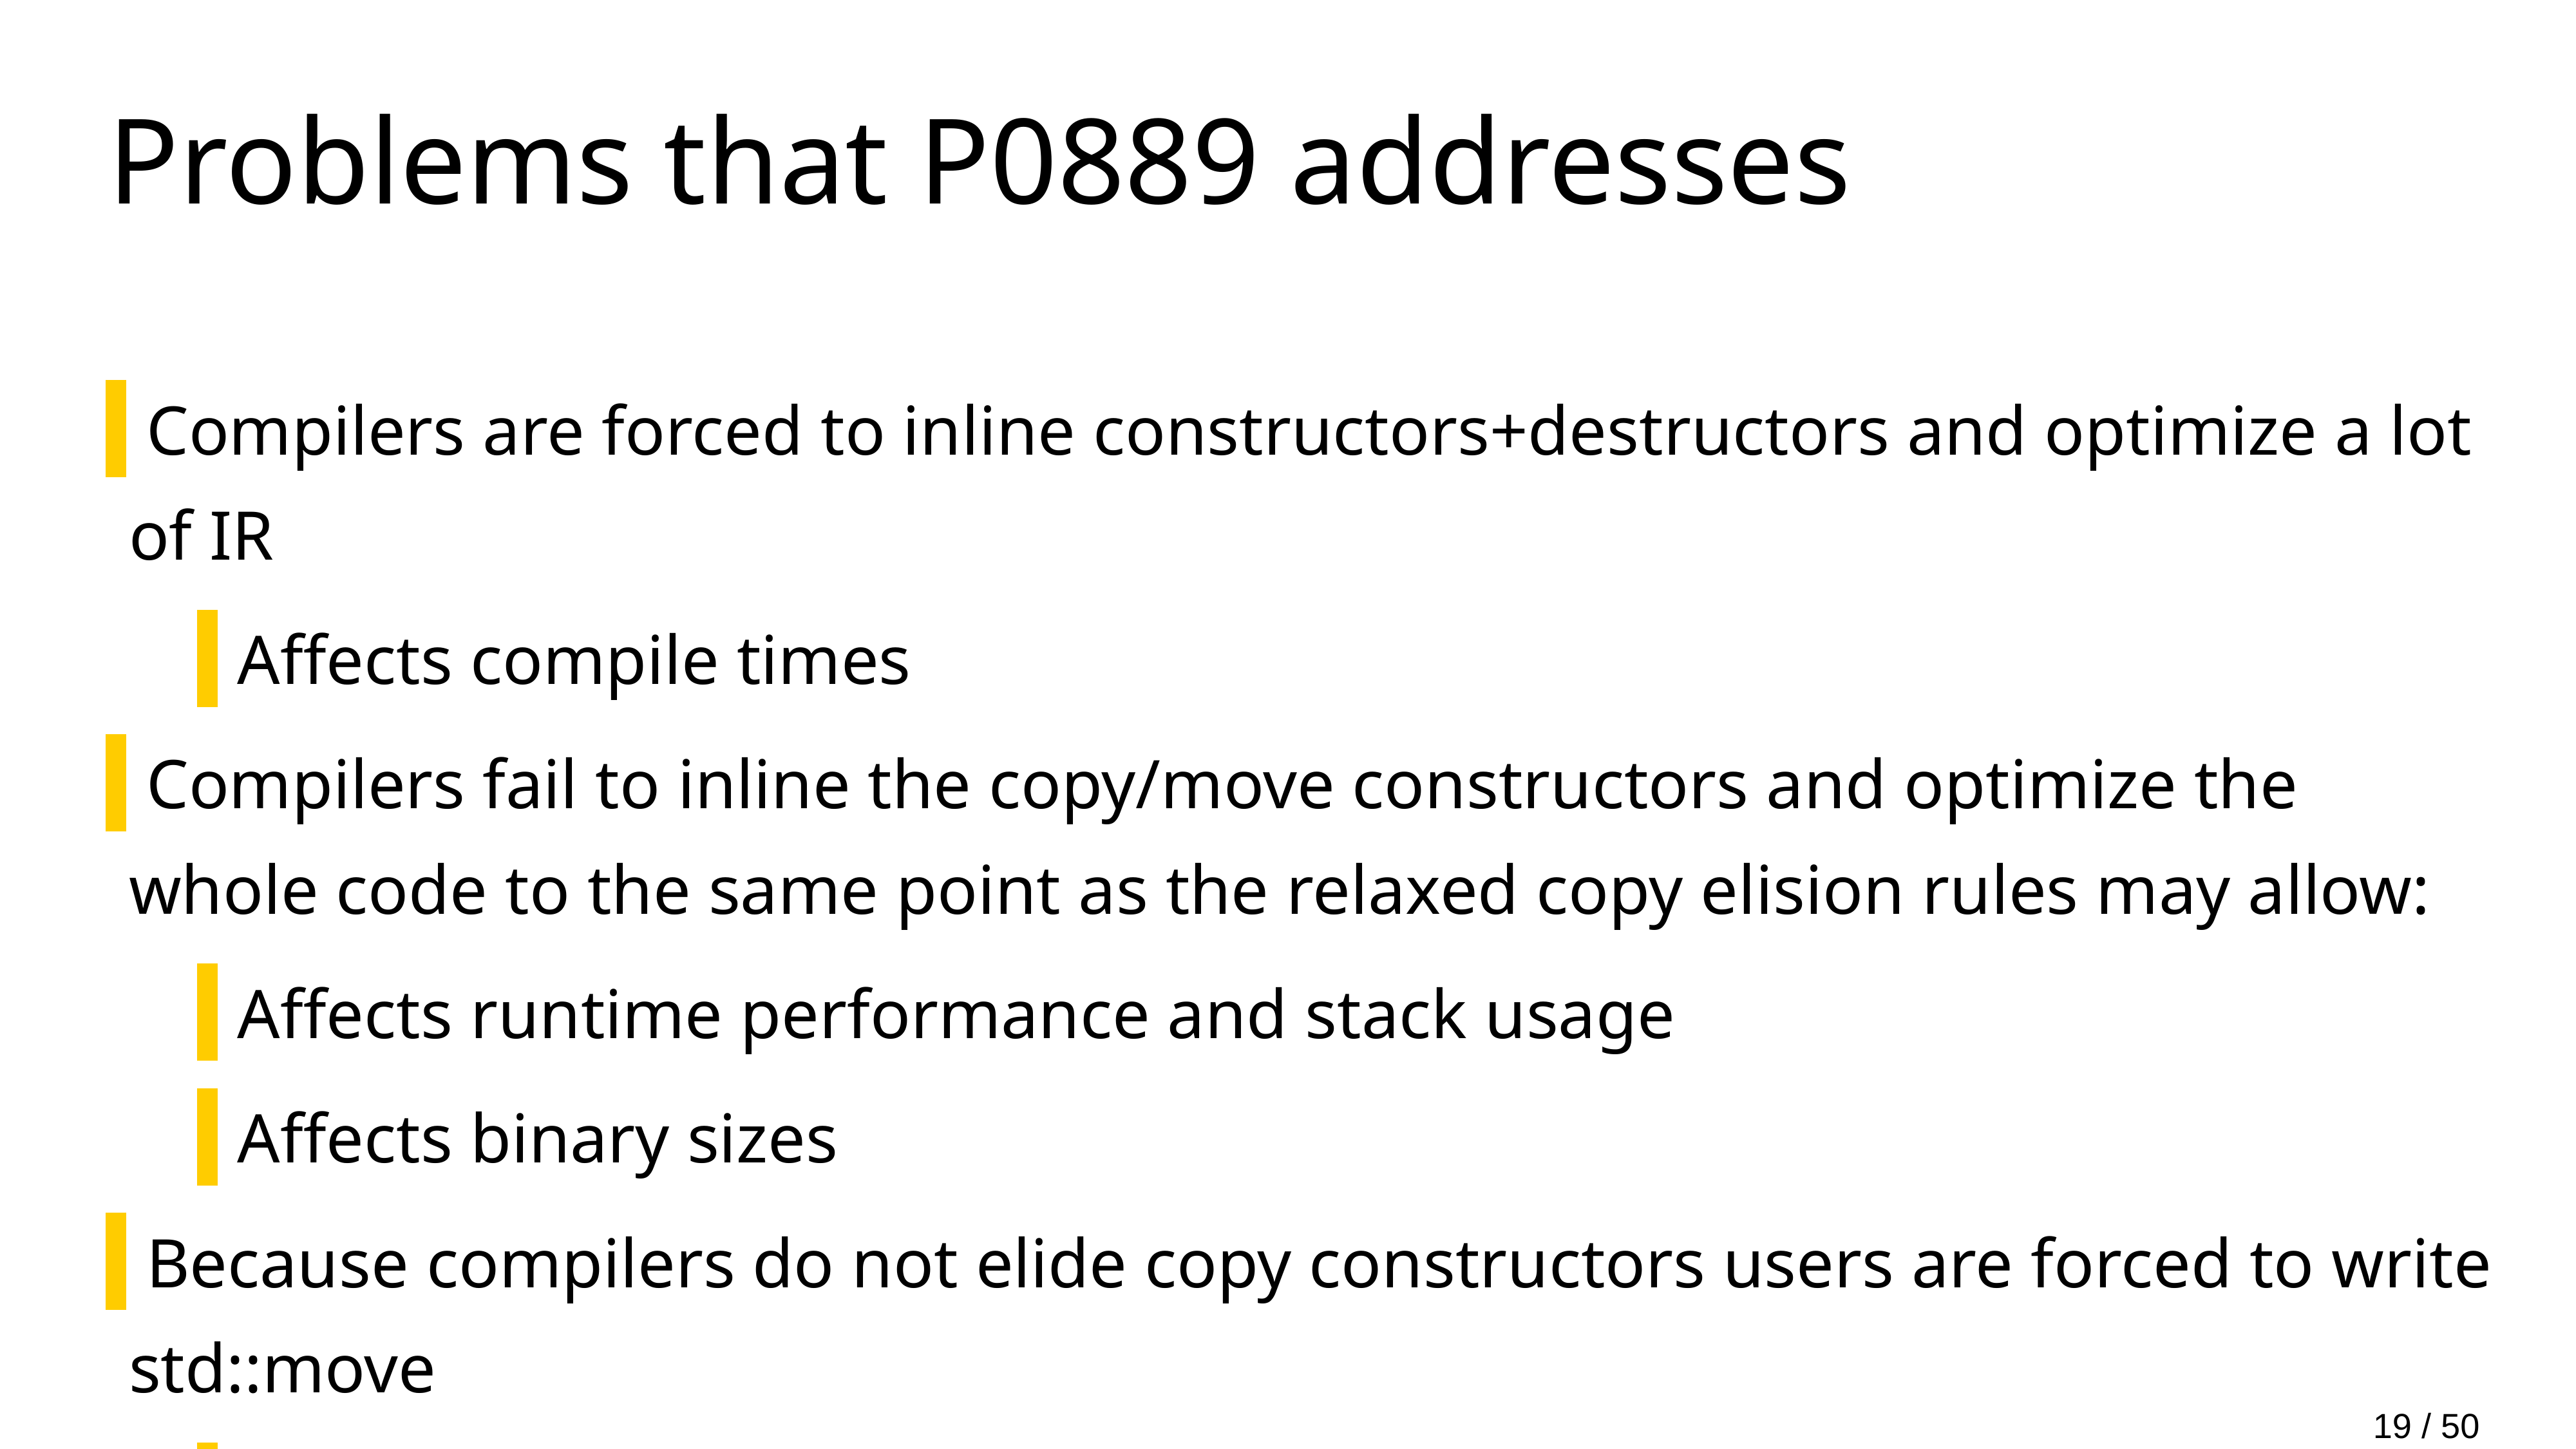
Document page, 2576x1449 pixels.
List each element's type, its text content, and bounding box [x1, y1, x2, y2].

text_box <number> / 50 [2363, 1402, 2576, 1449]
title Problems that P0889 addresses [108, 80, 2468, 242]
text_box Compilers are forced to inline constructors+destructors and optimize a lot of IR Affects compile times Compilers fail to inline the copy/move constructors and optimize the whole code to the same point as the relaxed copy elision rules may allow: Affects runtime performance and stack usage Affects binary sizes Because compilers do not elide copy constructors users are forced to write std::move Rules for writing (or not writing) std::move are tricky [96, 364, 2512, 1419]
picture [197, 1443, 218, 1449]
